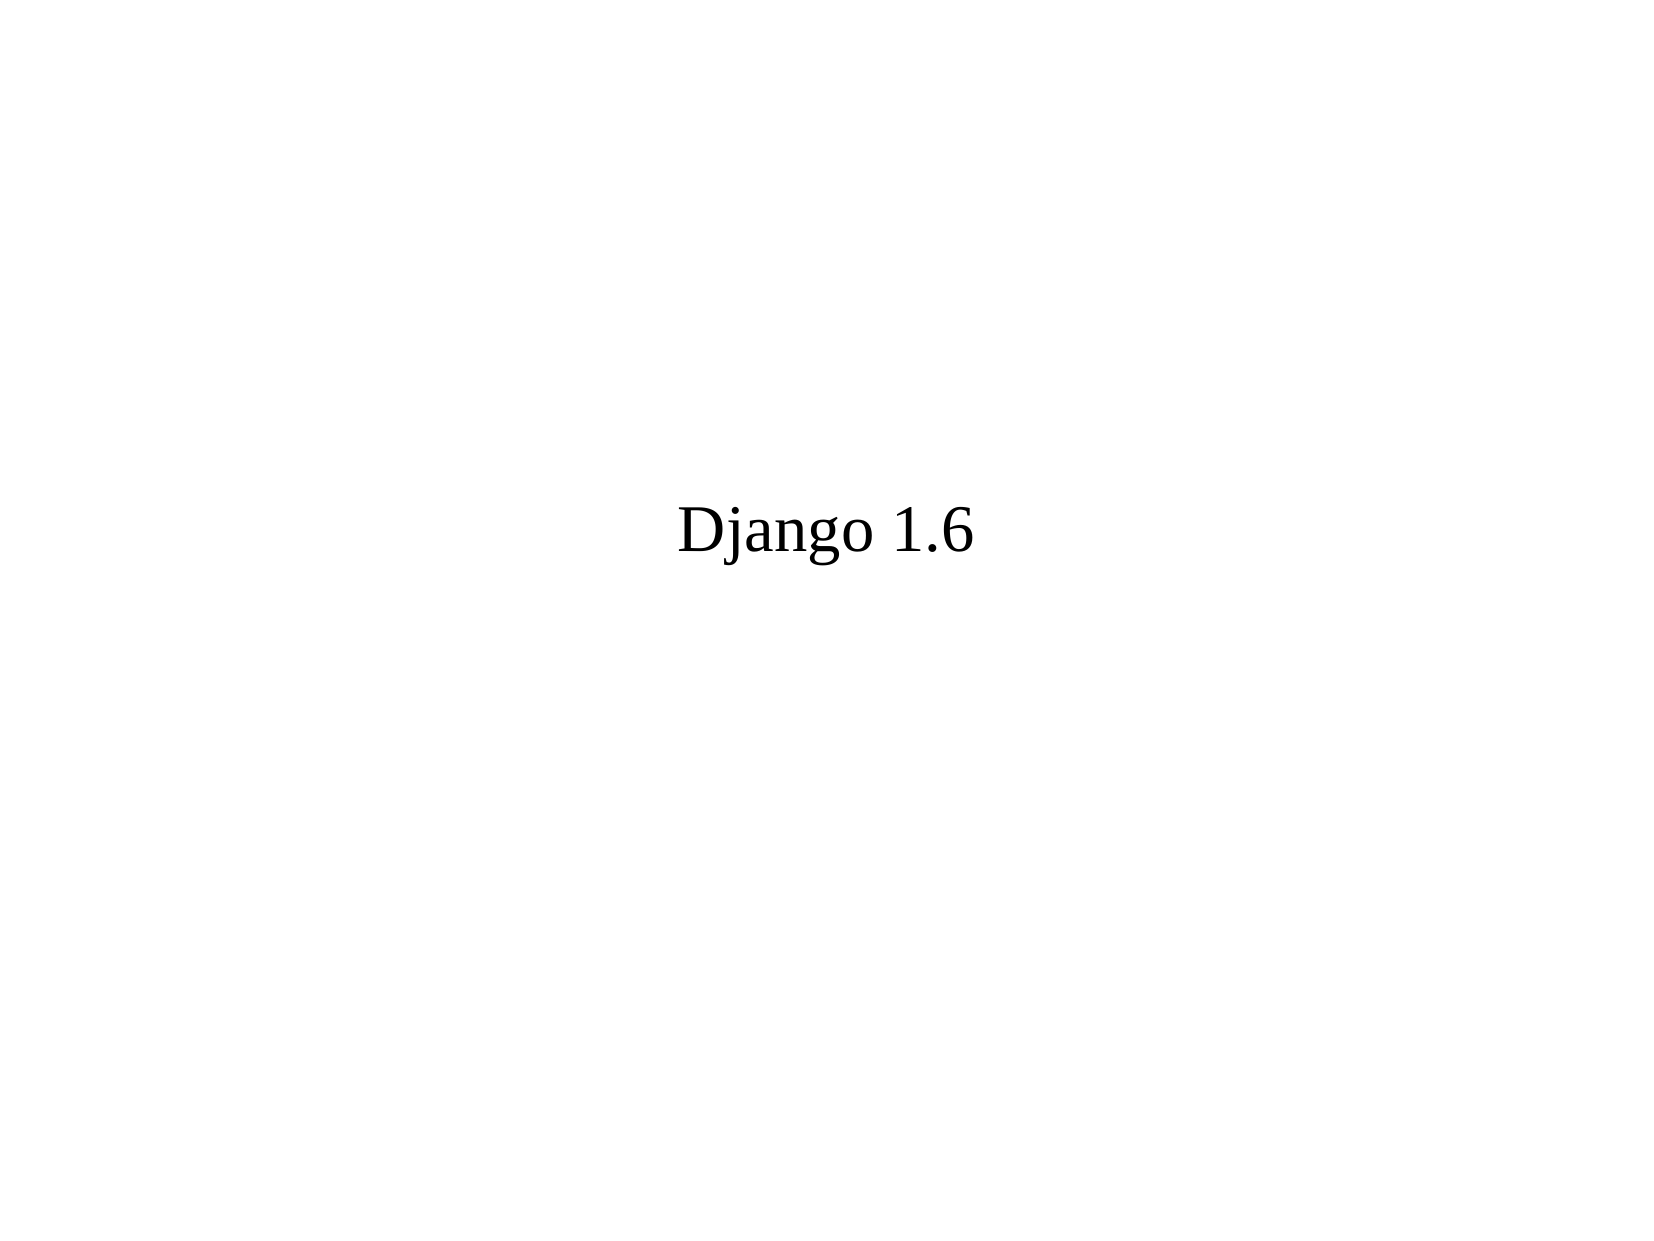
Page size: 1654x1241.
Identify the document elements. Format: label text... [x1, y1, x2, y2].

subtitle Django 1.6 [82, 49, 1571, 1010]
